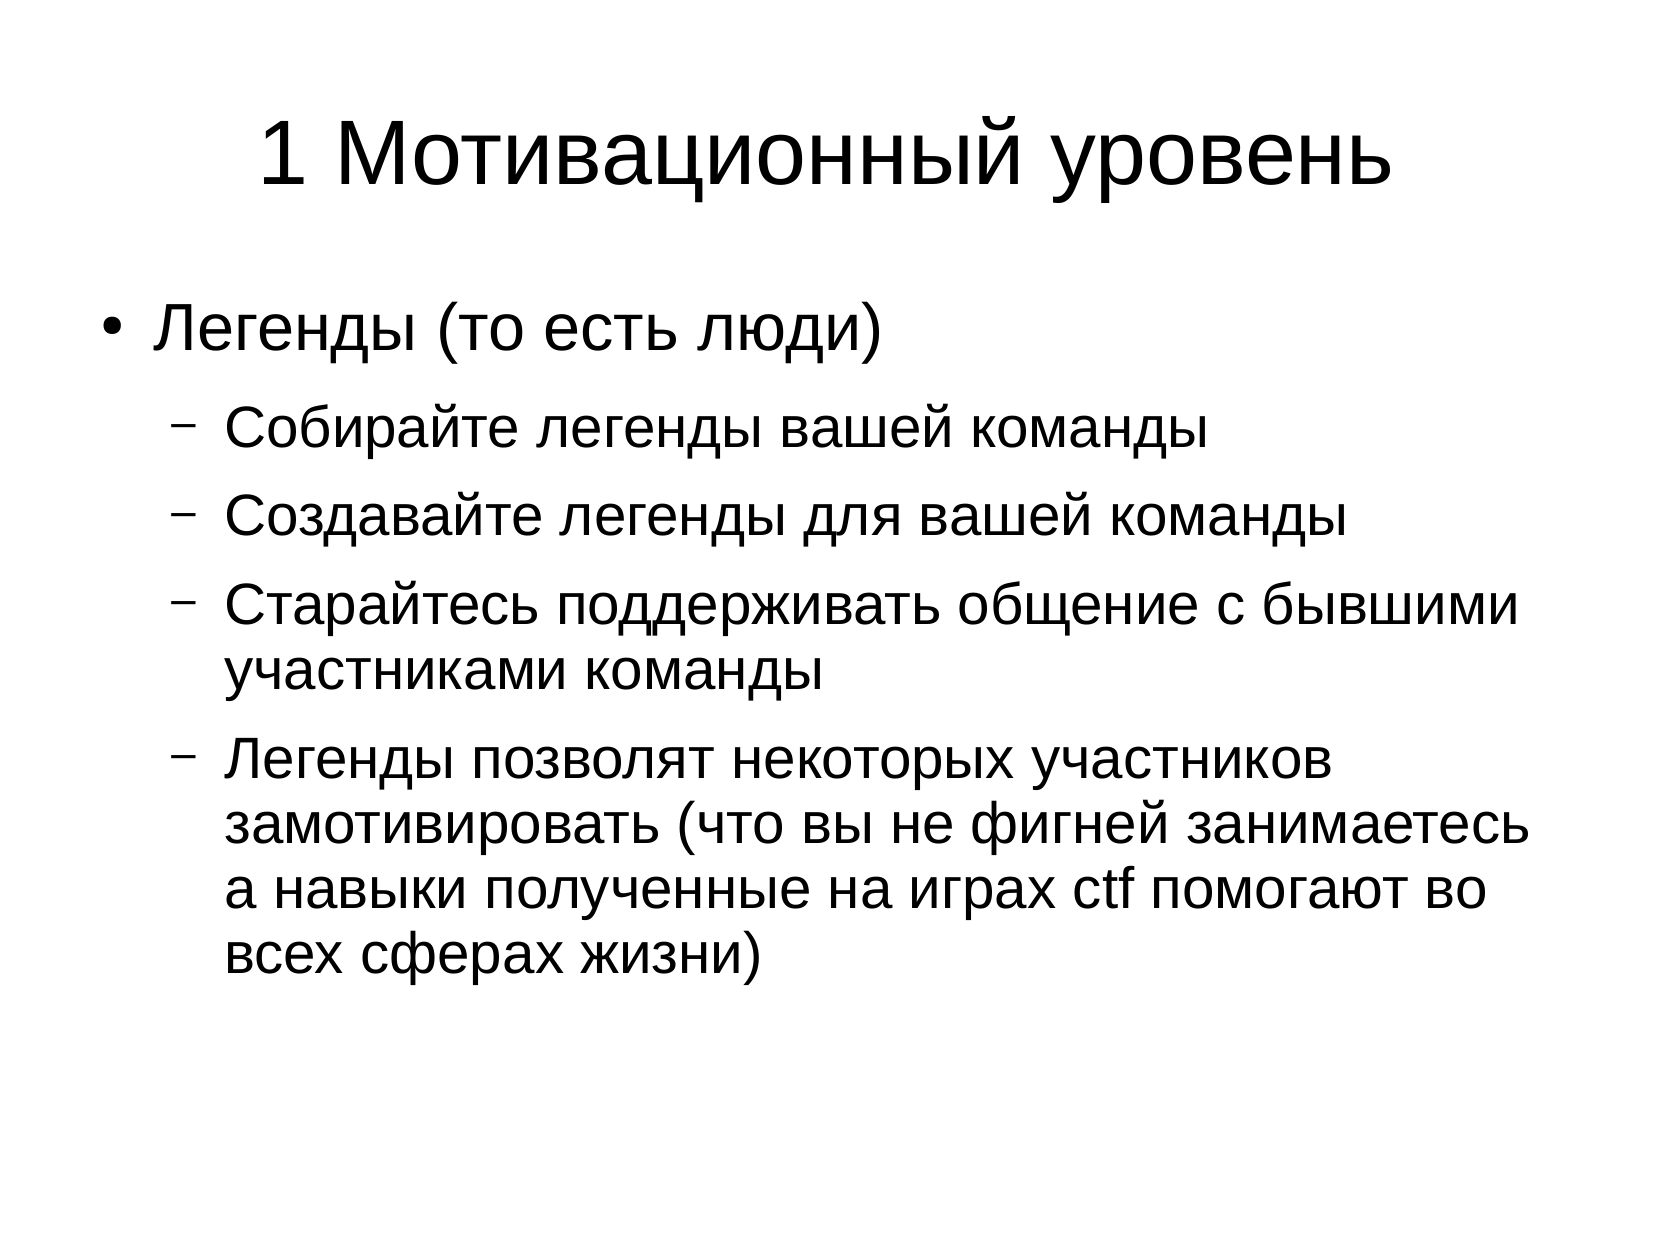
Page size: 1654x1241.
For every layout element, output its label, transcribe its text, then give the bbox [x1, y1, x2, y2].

title 1 Мотивационный уровень [82, 49, 1571, 257]
list Легенды (то есть люди) Собирайте легенды вашей команды Создавайте легенды для вашей команды Старайтесь поддерживать общение с бывшими участниками команды Легенды позволят некоторых участников замотивировать (что вы не фигней занимаетесь а навыки полученные на играх ctf помогают во всех сферах жизни) [82, 290, 1571, 1010]
